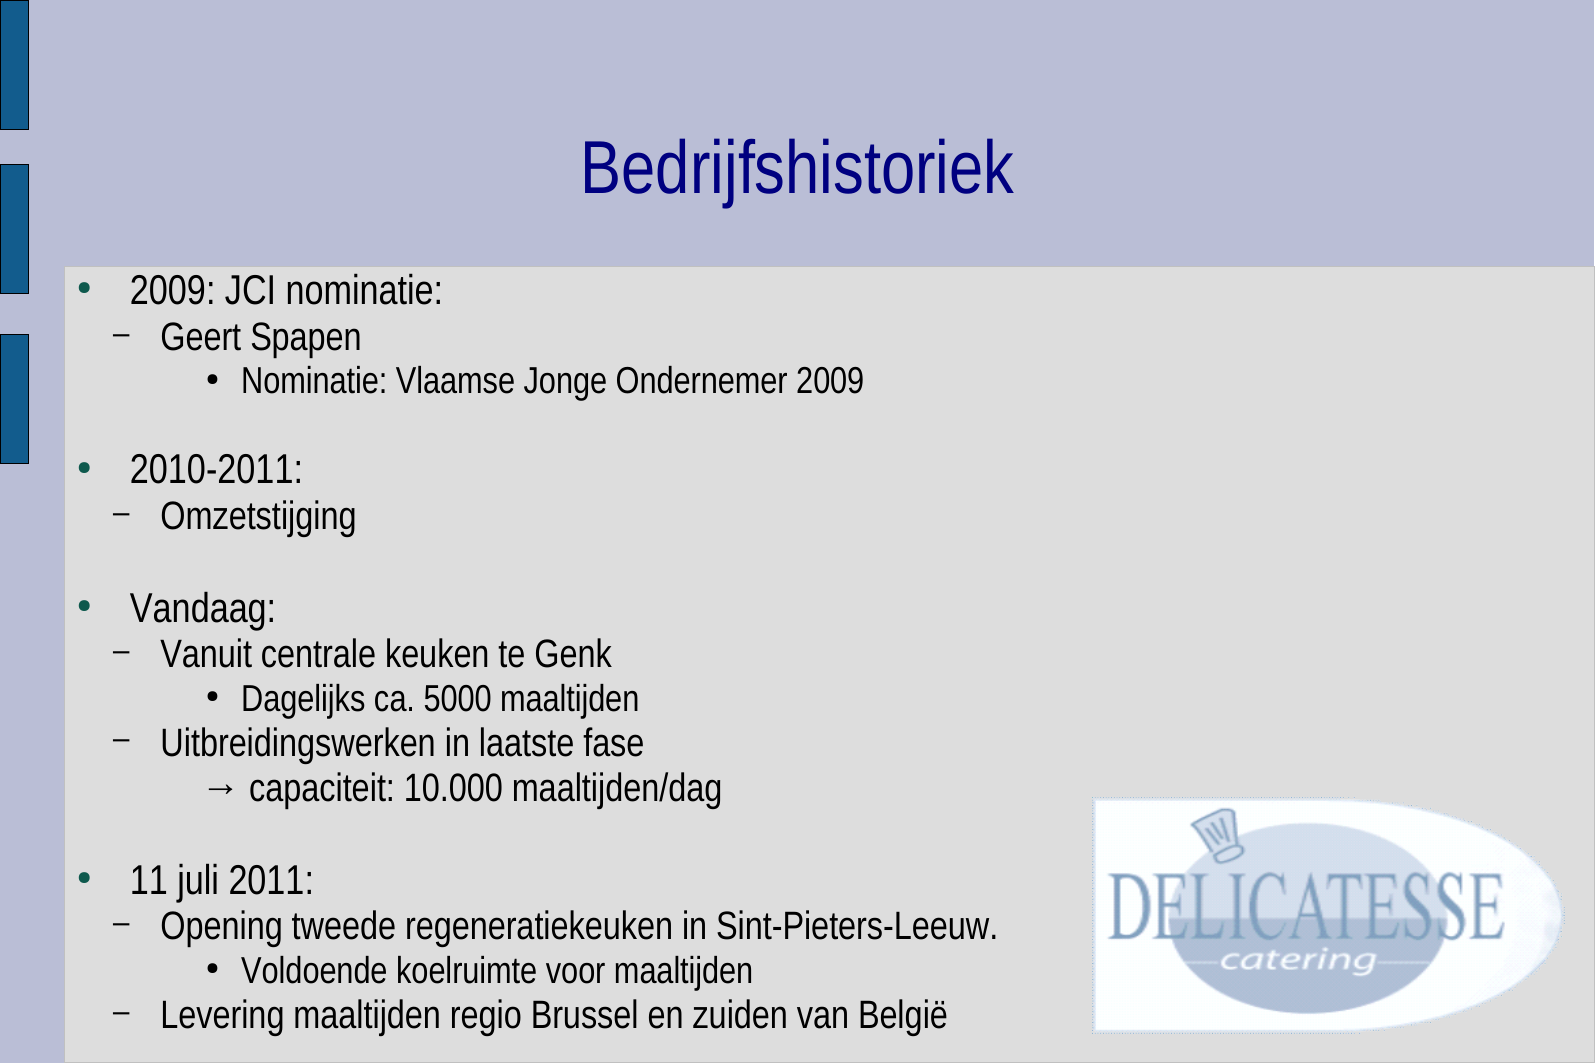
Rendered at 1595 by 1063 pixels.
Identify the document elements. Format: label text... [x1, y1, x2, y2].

picture [1092, 797, 1565, 1034]
title Bedrijfshistoriek [117, 78, 1479, 256]
list 2009: JCI nominatie: Geert Spapen Nominatie: Vlaamse Jonge Ondernemer 2009 2010-2011: Omzetstijging Vandaag: Vanuit centrale keuken te Genk Dagelijks ca. 5000 maaltijden Uitbreidingswerken in laatste fase → capaciteit: 10.000 maaltijden/dag 11 juli 2011: Opening tweede regeneratiekeuken in Sint-Pieters-Leeuw. Voldoende koelruimte voor maaltijden Levering maaltijden regio Brussel en zuiden van België [59, 265, 1595, 1063]
